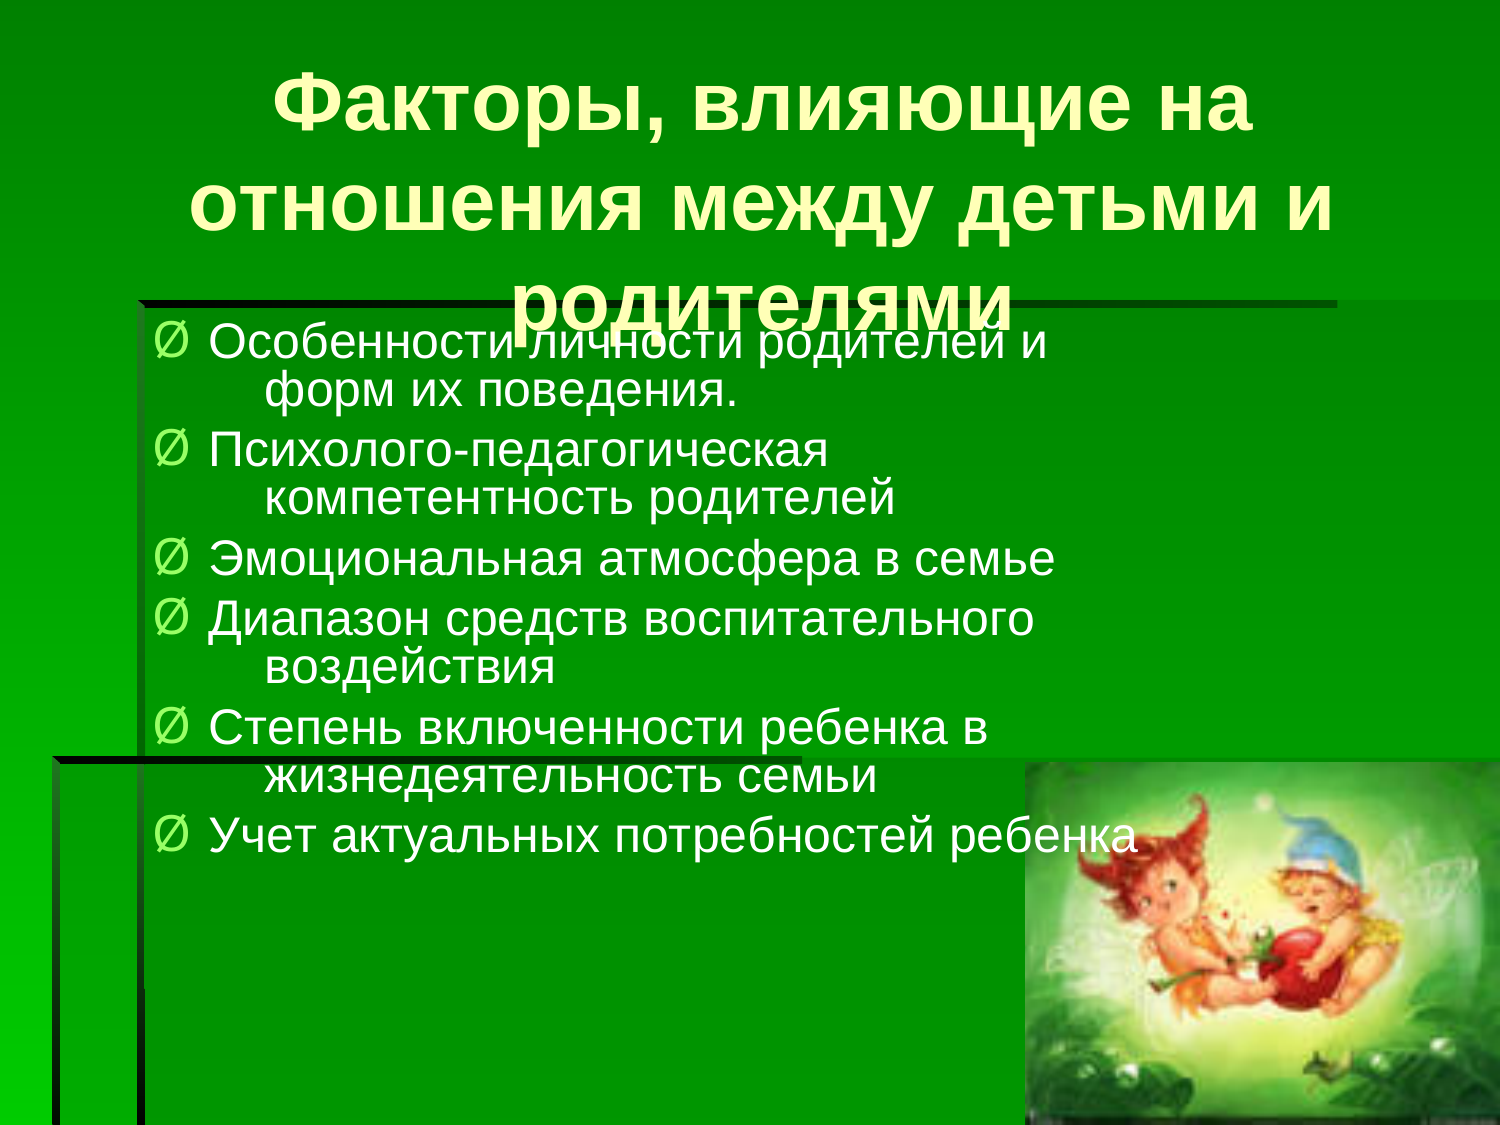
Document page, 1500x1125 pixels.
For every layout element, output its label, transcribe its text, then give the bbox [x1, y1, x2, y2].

list Особенности личности родителей и форм их поведения. Психолого-педагогическая компетентность родителей Эмоциональная атмосфера в семье Диапазон средств воспитательного воздействия Степень включенности ребенка в жизнедеятельность семьи Учет актуальных потребностей ребенка [137, 312, 1163, 876]
picture [1025, 762, 1500, 1125]
title Факторы, влияющие на отношения между детьми и родителями [75, 40, 1451, 276]
